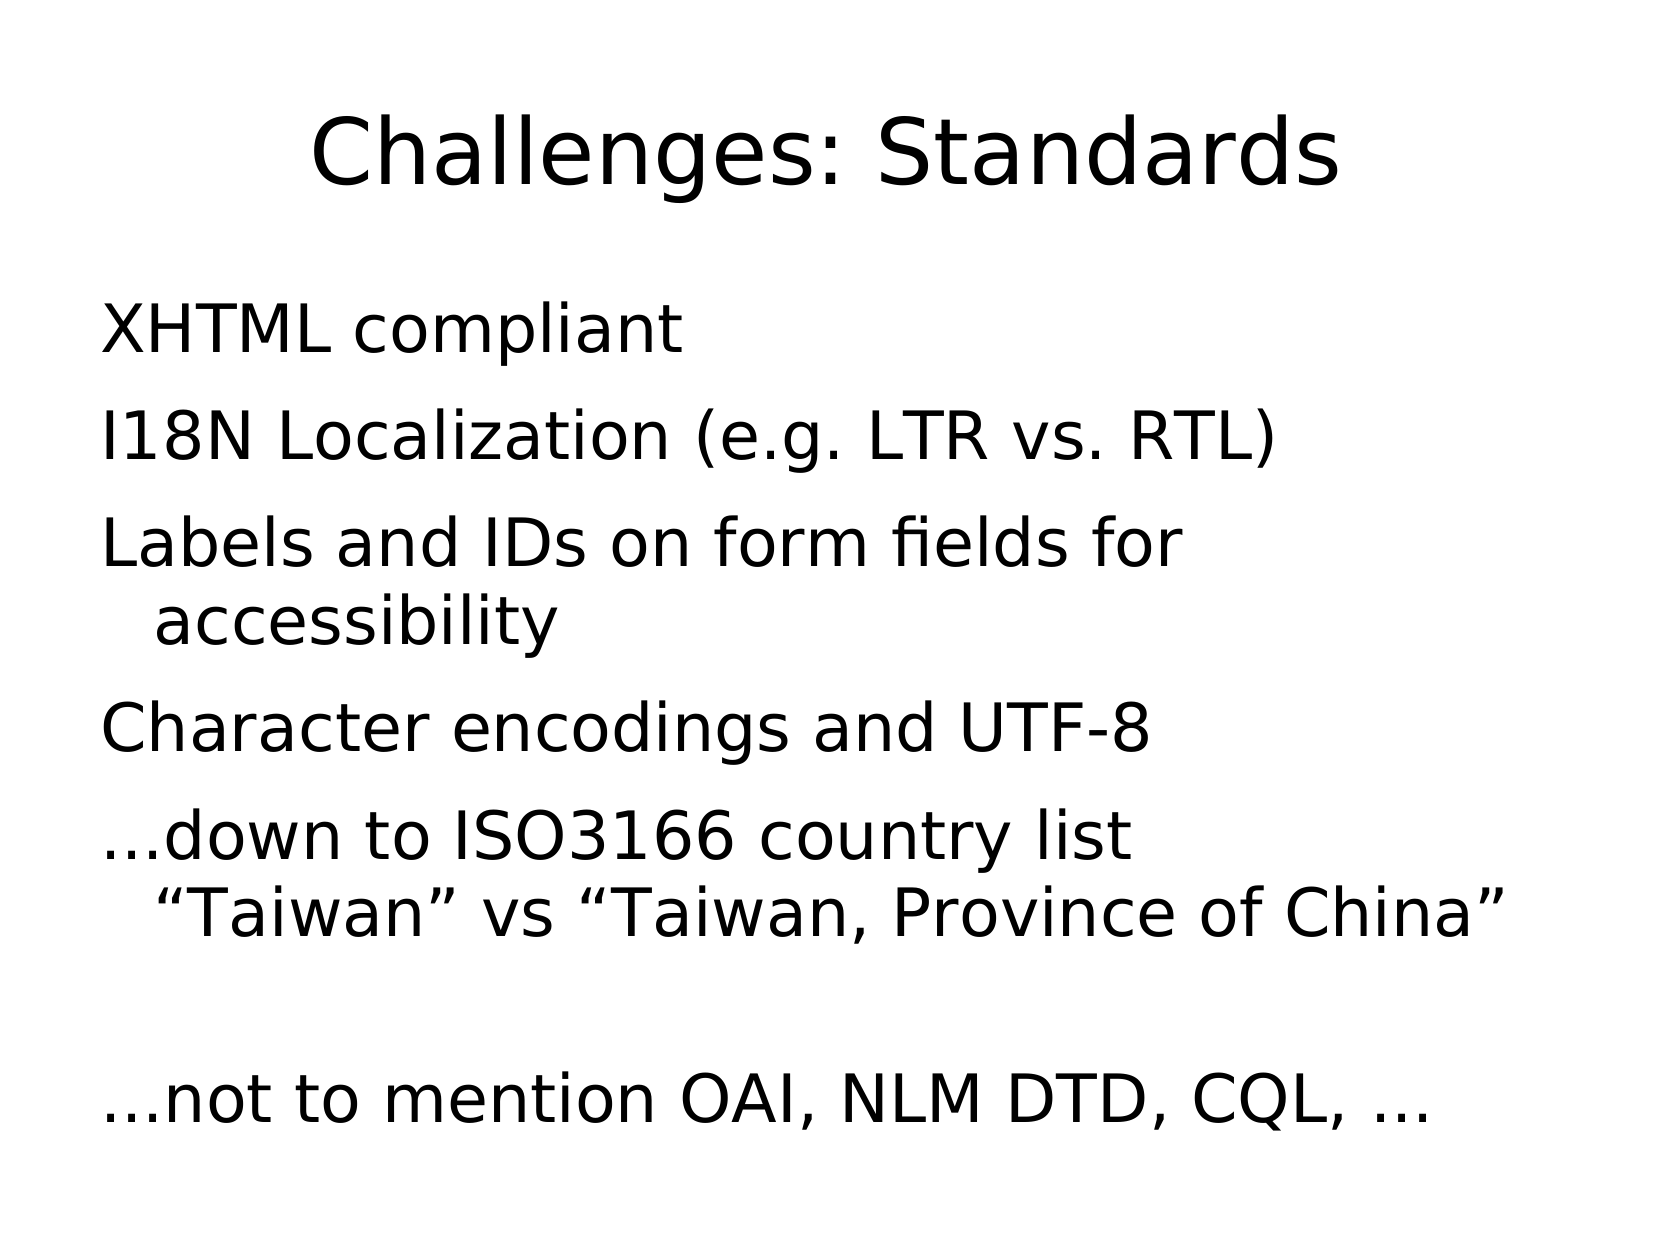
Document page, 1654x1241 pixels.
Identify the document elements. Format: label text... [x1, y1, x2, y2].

list XHTML compliant I18N Localization (e.g. LTR vs. RTL) Labels and IDs on form fields for accessibility Character encodings and UTF-8 ...down to ISO3166 country list “Taiwan” vs “Taiwan, Province of China” ...not to mention OAI, NLM DTD, CQL, ... [82, 290, 1571, 1138]
title Challenges: Standards [82, 56, 1571, 250]
